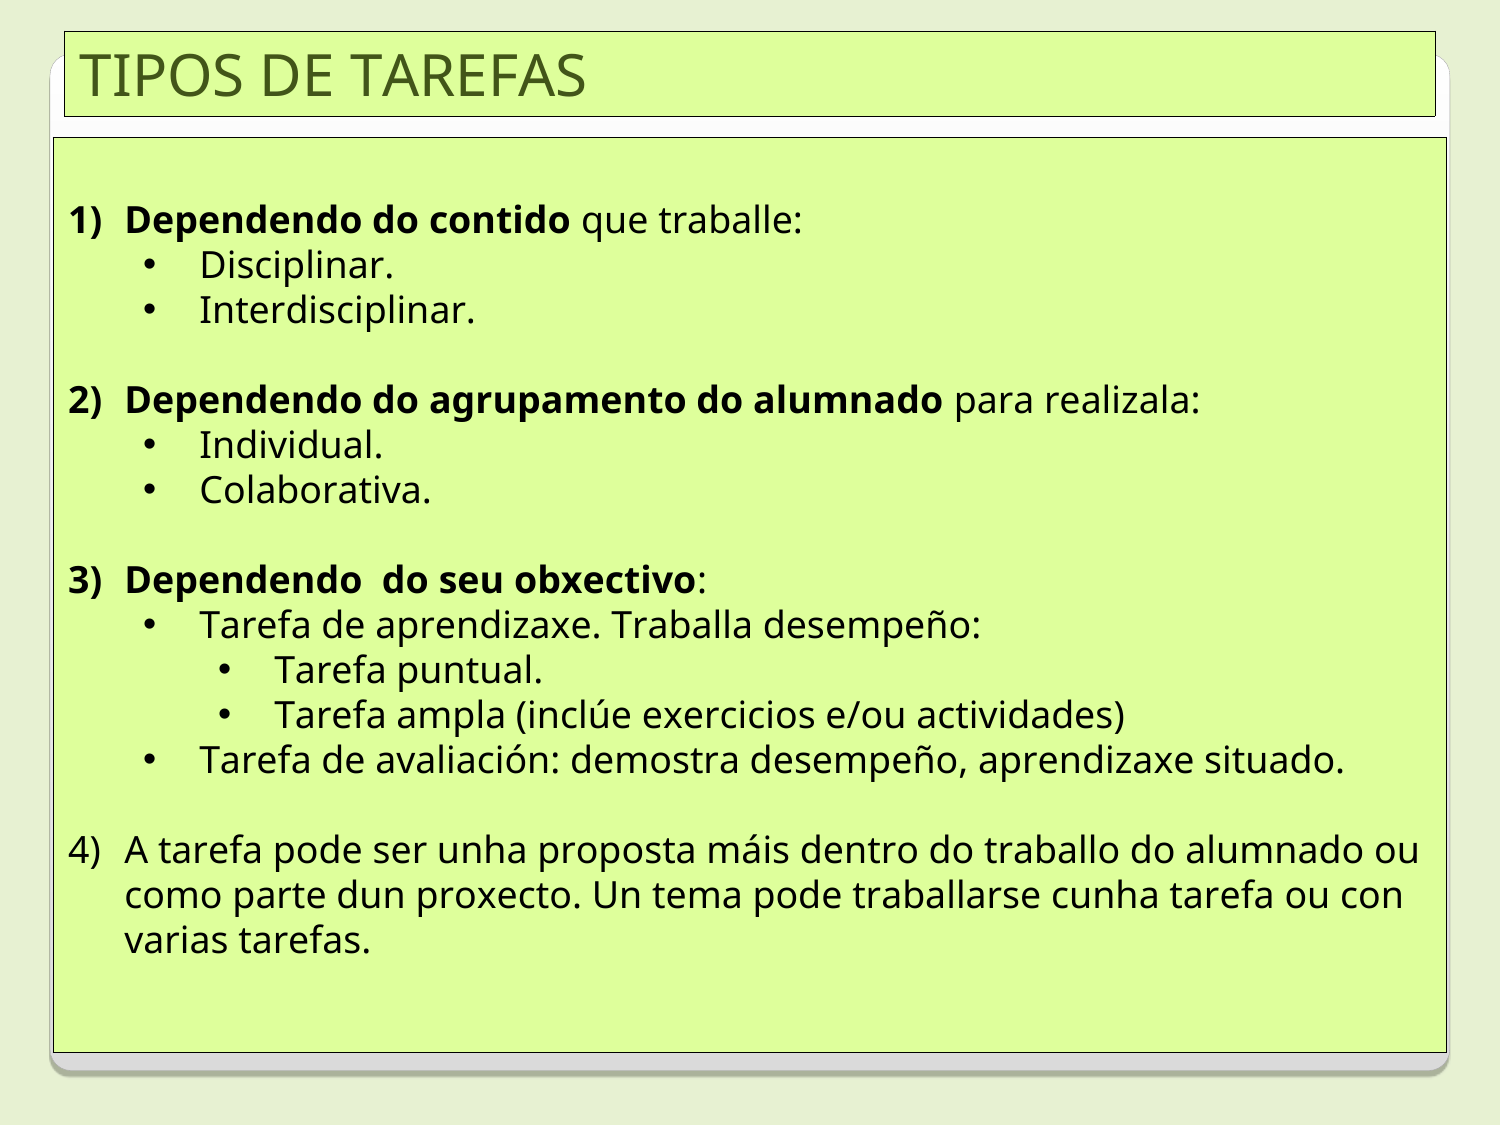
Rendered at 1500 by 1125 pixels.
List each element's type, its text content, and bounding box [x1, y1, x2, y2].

table_header TIPOS DE TAREFAS [65, 32, 1435, 116]
table_header Dependendo do contido que traballe: Disciplinar. Interdisciplinar. Dependendo do agrupamento do alumnado para realizala: Individual. Colaborativa. Dependendo do seu obxectivo: Tarefa de aprendizaxe. Traballa desempeño: Tarefa puntual. Tarefa ampla (inclúe exercicios e/ou actividades) Tarefa de avaliación: demostra desempeño, aprendizaxe situado. A tarefa pode ser unha proposta máis dentro do traballo do alumnado ou como parte dun proxecto. Un tema pode traballarse cunha tarefa ou con varias tarefas. [54, 138, 1446, 1052]
text_box <número> [1369, 1053, 1445, 1063]
